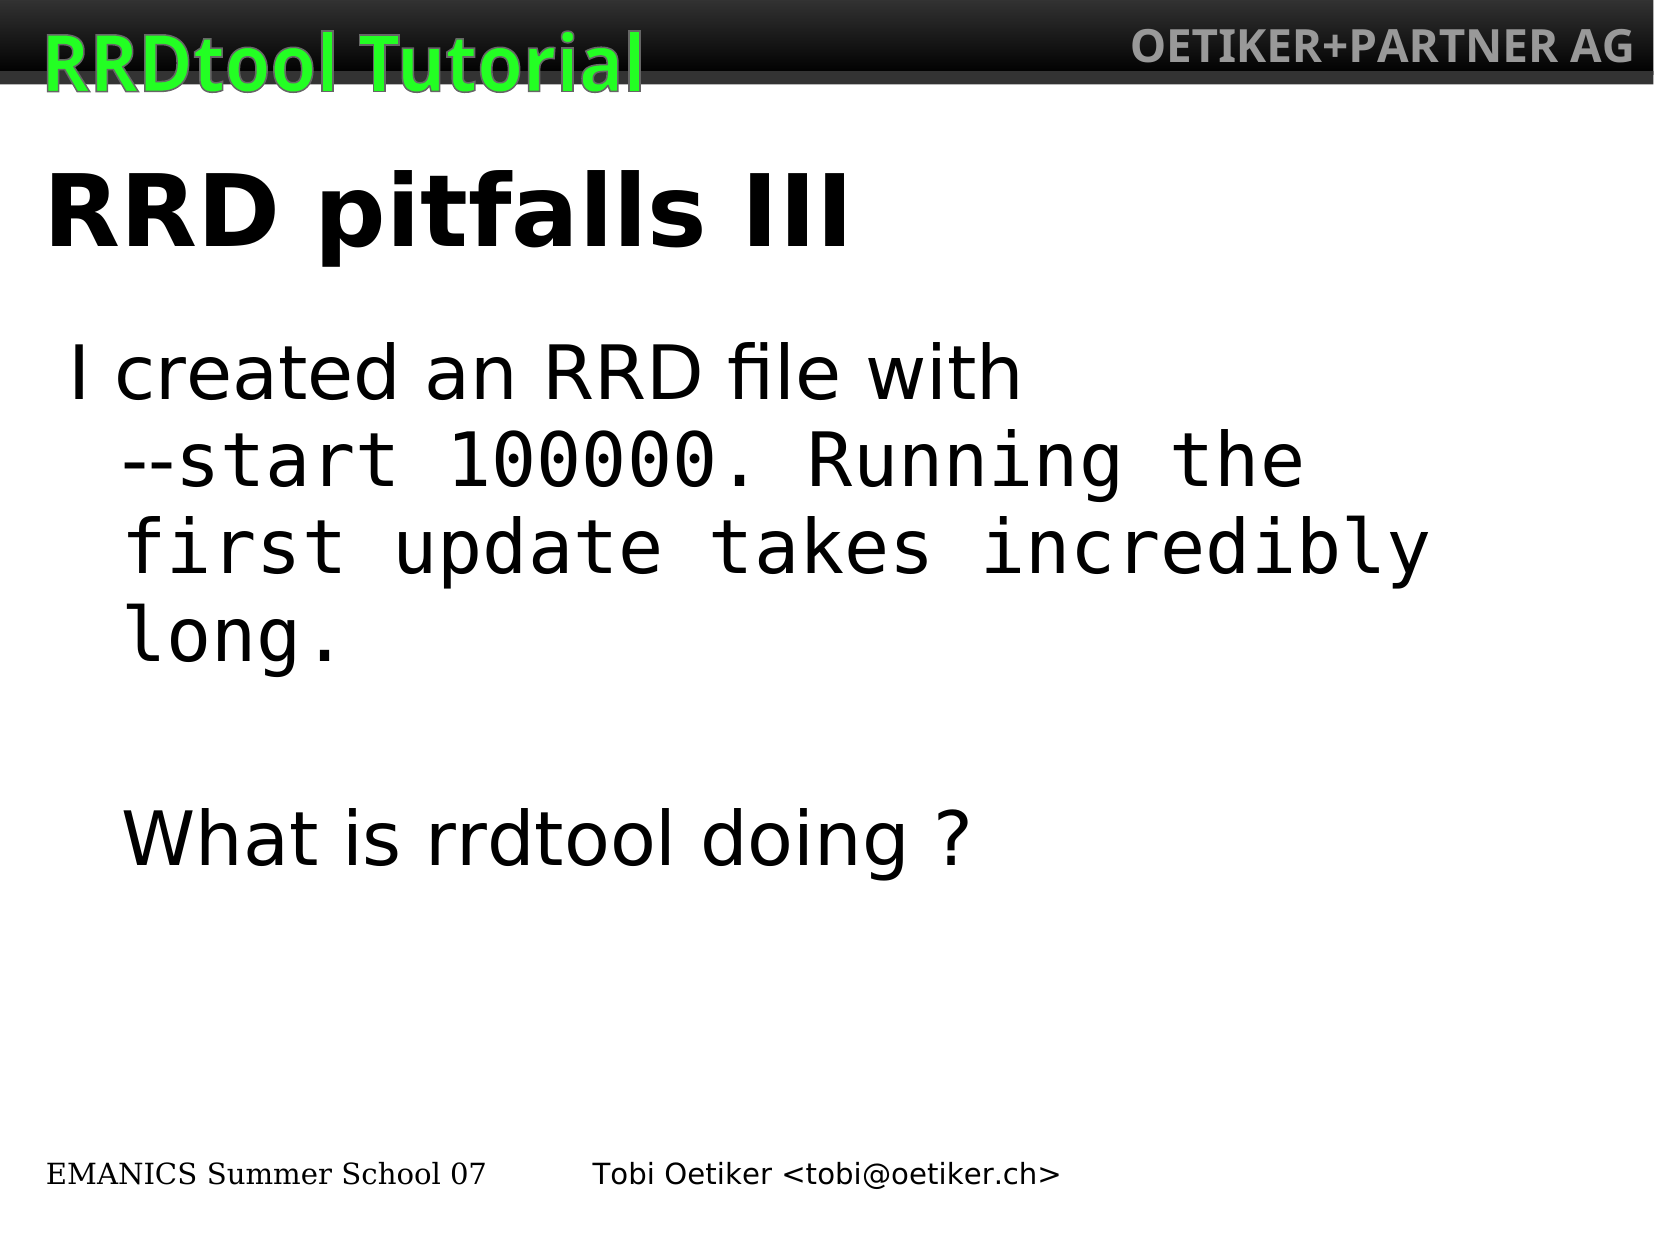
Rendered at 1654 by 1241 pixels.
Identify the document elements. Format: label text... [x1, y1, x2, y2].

list I created an RRD file with --start 100000. Running the first update takes incredibly long. What is rrdtool doing ? [50, 329, 1571, 1099]
title RRD pitfalls III [43, 137, 1582, 287]
